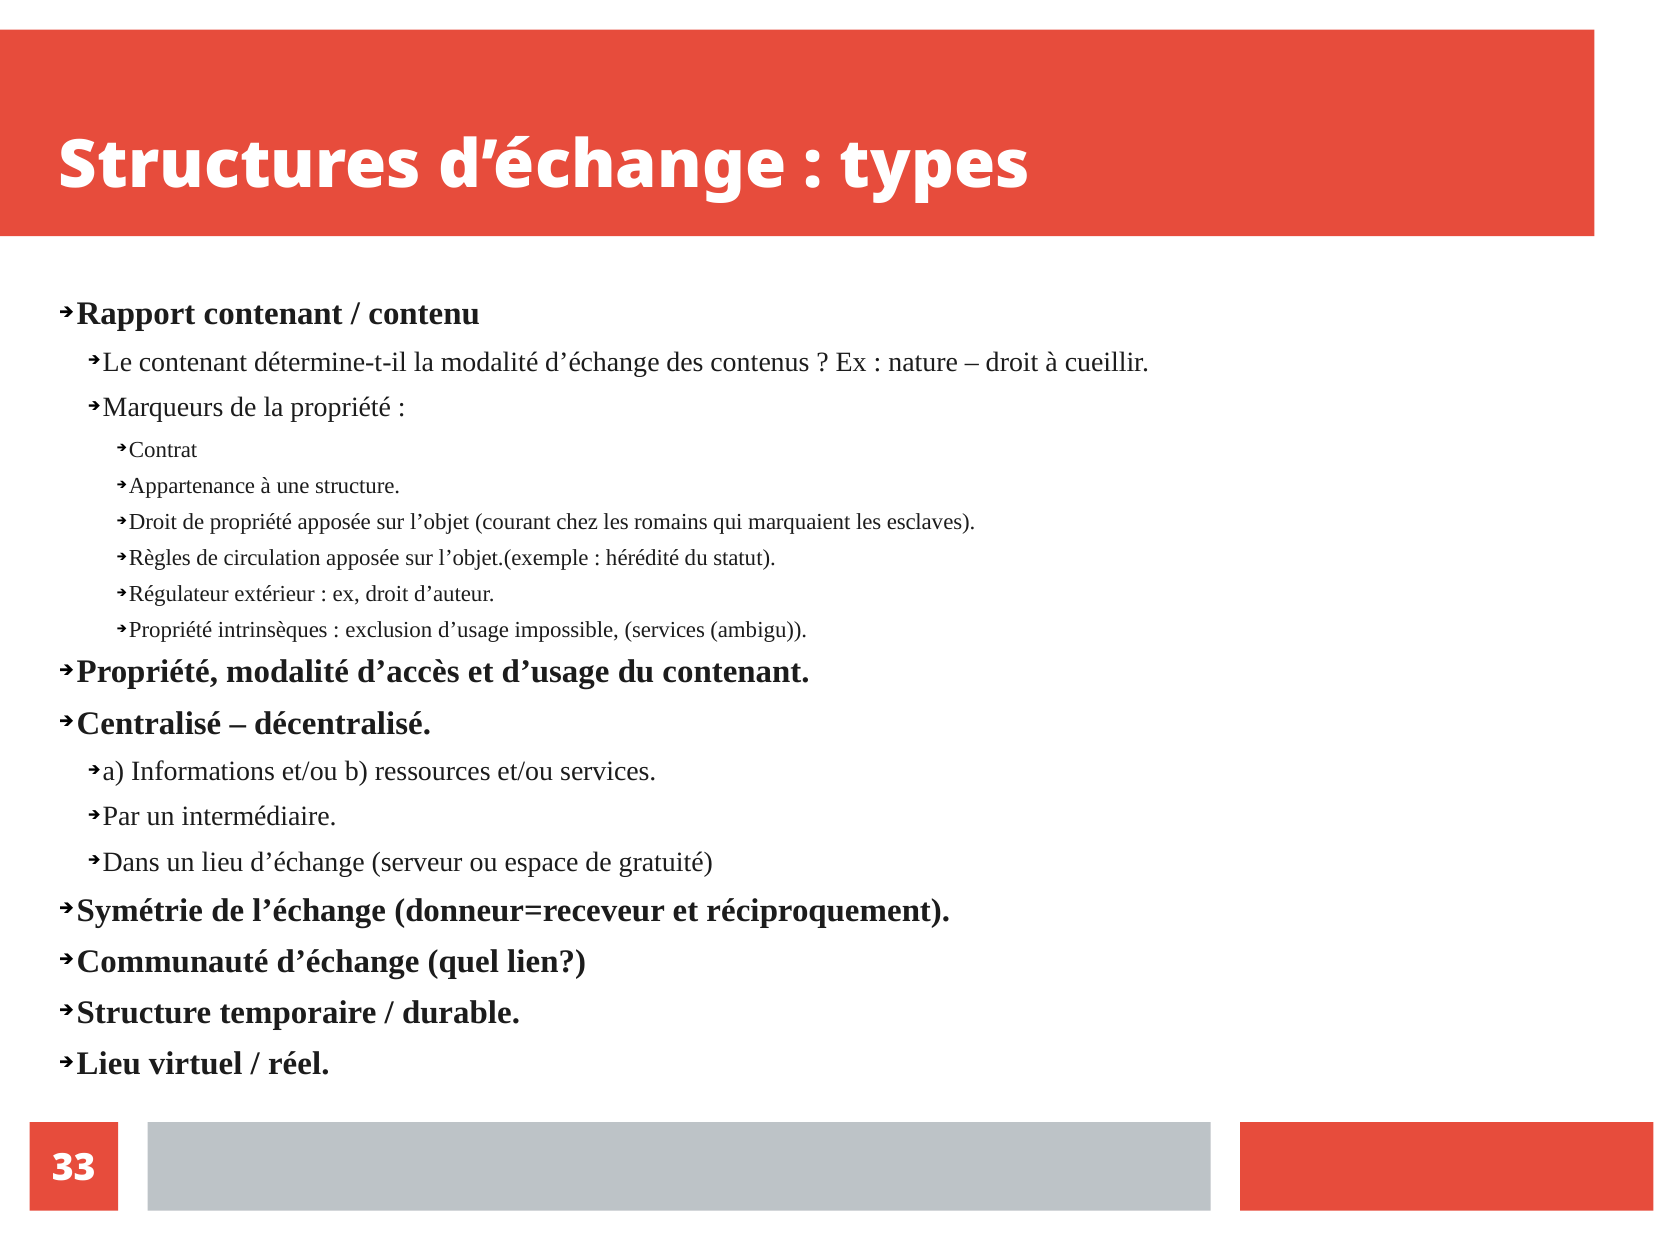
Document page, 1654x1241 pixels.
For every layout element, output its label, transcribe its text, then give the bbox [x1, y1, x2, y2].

title Structures d’échange : types [59, 59, 1595, 207]
list Rapport contenant / contenu Le contenant détermine-t-il la modalité d’échange des contenus ? Ex : nature – droit à cueillir. Marqueurs de la propriété : Contrat Appartenance à une structure. Droit de propriété apposée sur l’objet (courant chez les romains qui marquaient les esclaves). Règles de circulation apposée sur l’objet.(exemple : hérédité du statut). Régulateur extérieur : ex, droit d’auteur. Propriété intrinsèques : exclusion d’usage impossible, (services (ambigu)). Propriété, modalité d’accès et d’usage du contenant. Centralisé – décentralisé. a) Informations et/ou b) ressources et/ou services. Par un intermédiaire. Dans un lieu d’échange (serveur ou espace de gratuité) Symétrie de l’échange (donneur=receveur et réciproquement). Communauté d’échange (quel lien?) Structure temporaire / durable. Lieu virtuel / réel. [59, 295, 1571, 1087]
